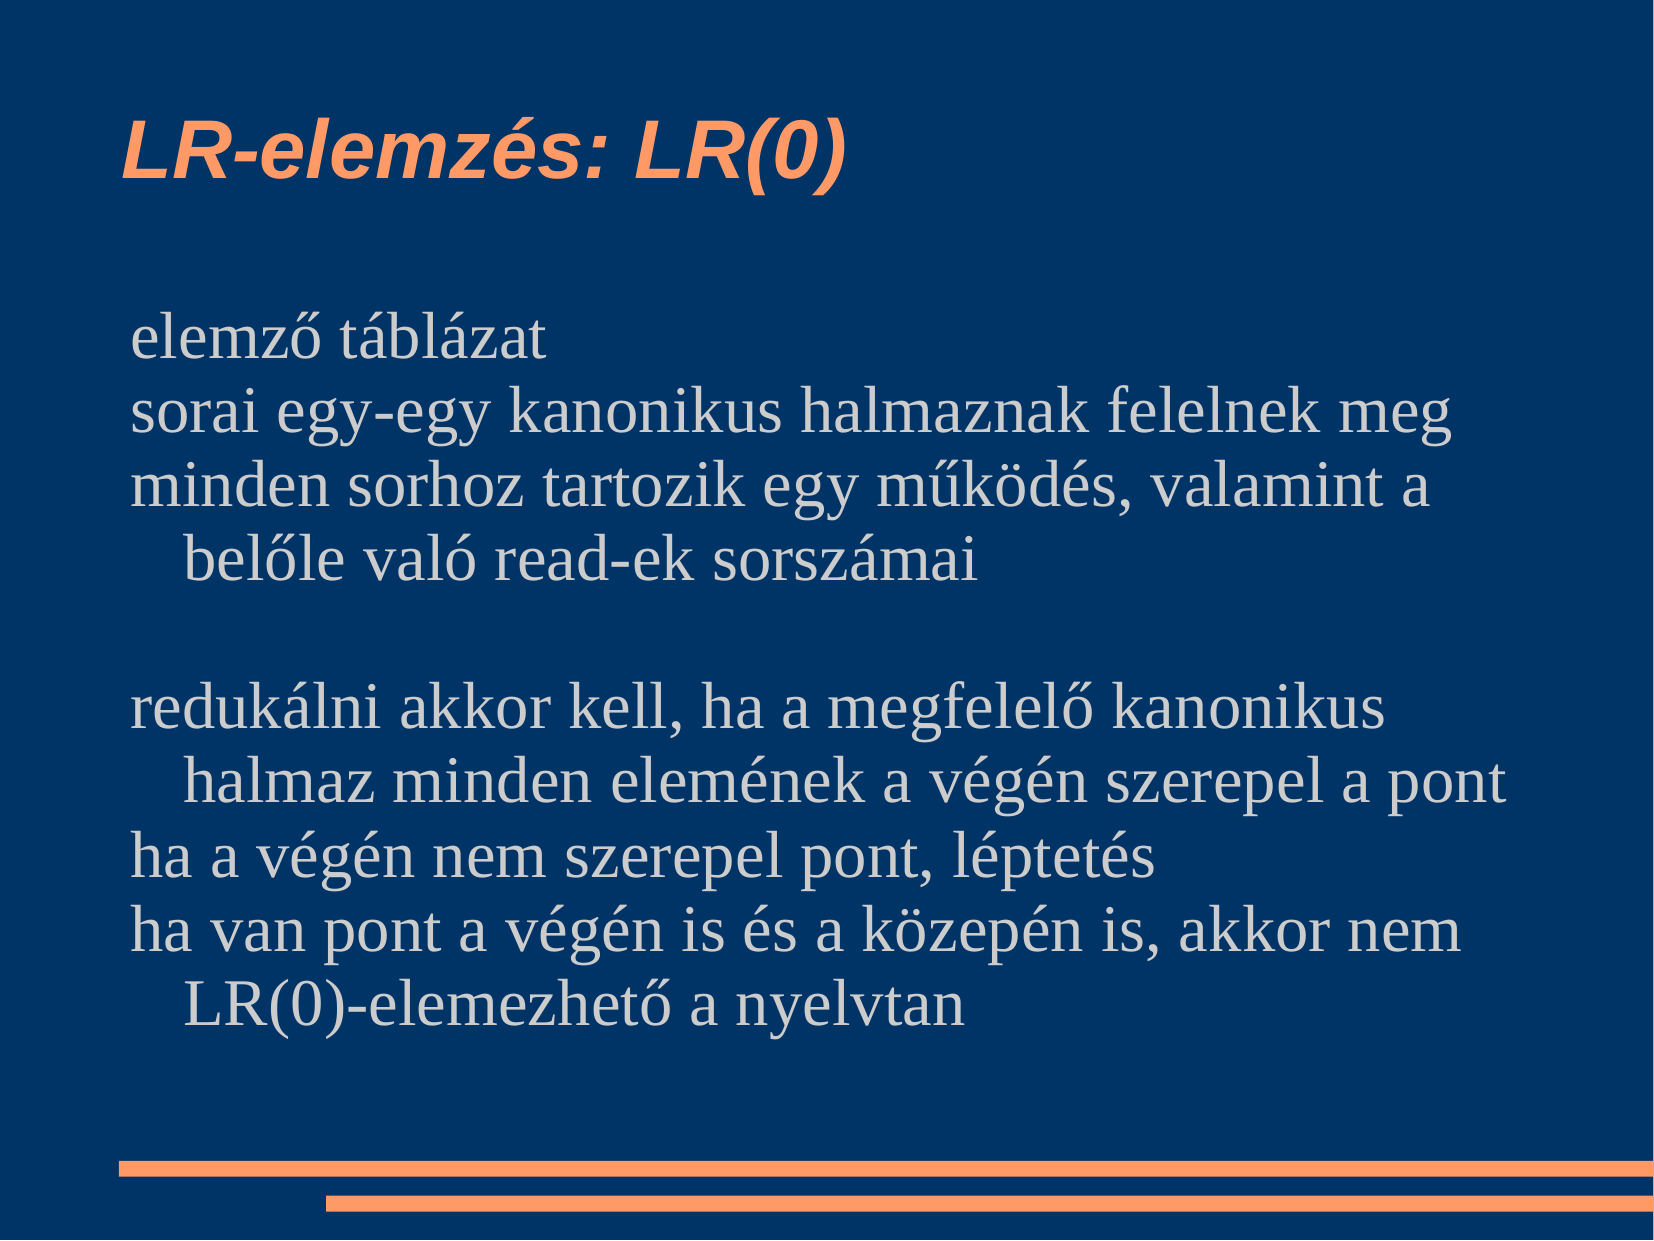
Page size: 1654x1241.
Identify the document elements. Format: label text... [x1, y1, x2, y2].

subtitle elemző táblázat sorai egy-egy kanonikus halmaznak felelnek meg minden sorhoz tartozik egy működés, valamint a belőle való read-ek sorszámai redukálni akkor kell, ha a megfelelő kanonikus halmaz minden elemének a végén szerepel a pont ha a végén nem szerepel pont, léptetés ha van pont a végén is és a közepén is, akkor nem LR(0)-elemezhető a nyelvtan [112, 184, 1552, 1155]
title LR-elemzés: LR(0) [121, 46, 1534, 184]
